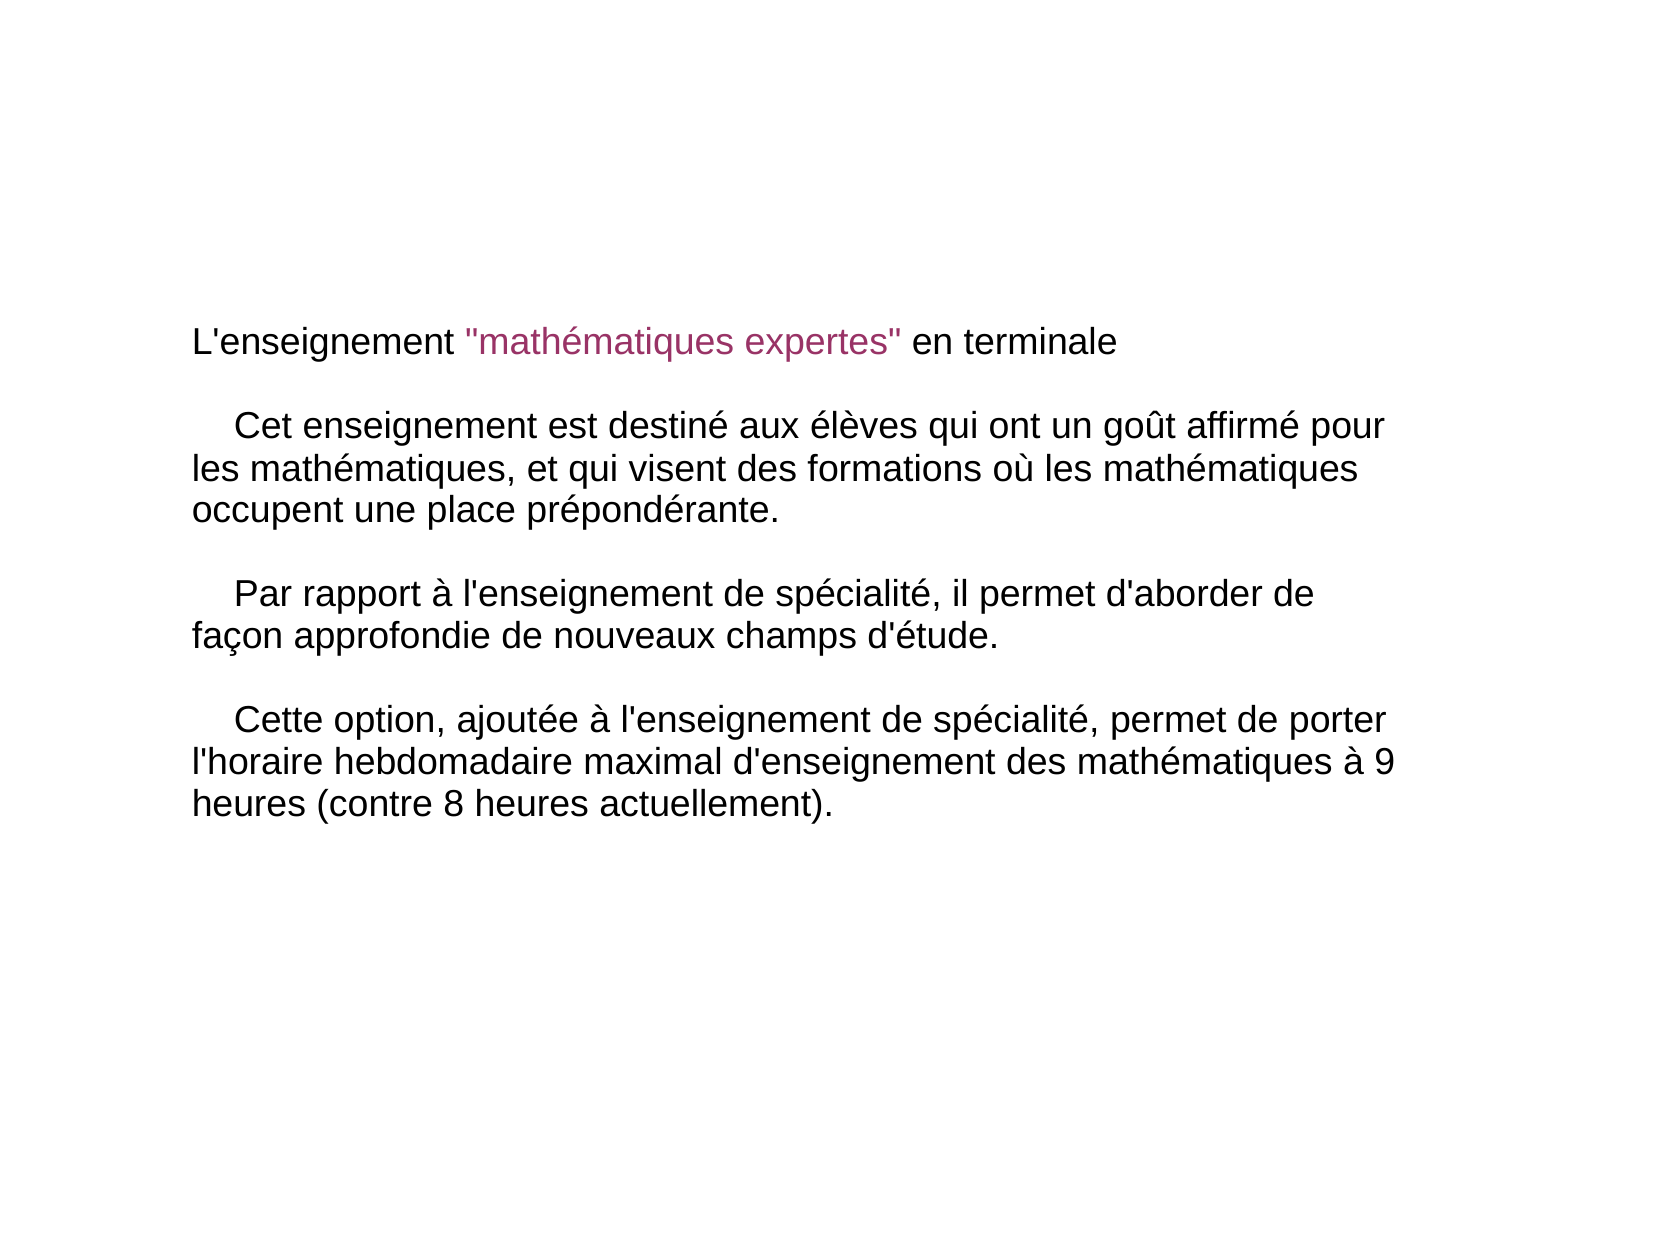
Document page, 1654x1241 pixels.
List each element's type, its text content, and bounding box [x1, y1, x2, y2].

text_box L'enseignement "mathématiques expertes" en terminale Cet enseignement est destiné aux élèves qui ont un goût affirmé pour les mathématiques, et qui visent des formations où les mathématiques occupent une place prépondérante. Par rapport à l'enseignement de spécialité, il permet d'aborder de façon approfondie de nouveaux champs d'étude. Cette option, ajoutée à l'enseignement de spécialité, permet de porter l'horaire hebdomadaire maximal d'enseignement des mathématiques à 9 heures (contre 8 heures actuellement). [177, 313, 1426, 910]
